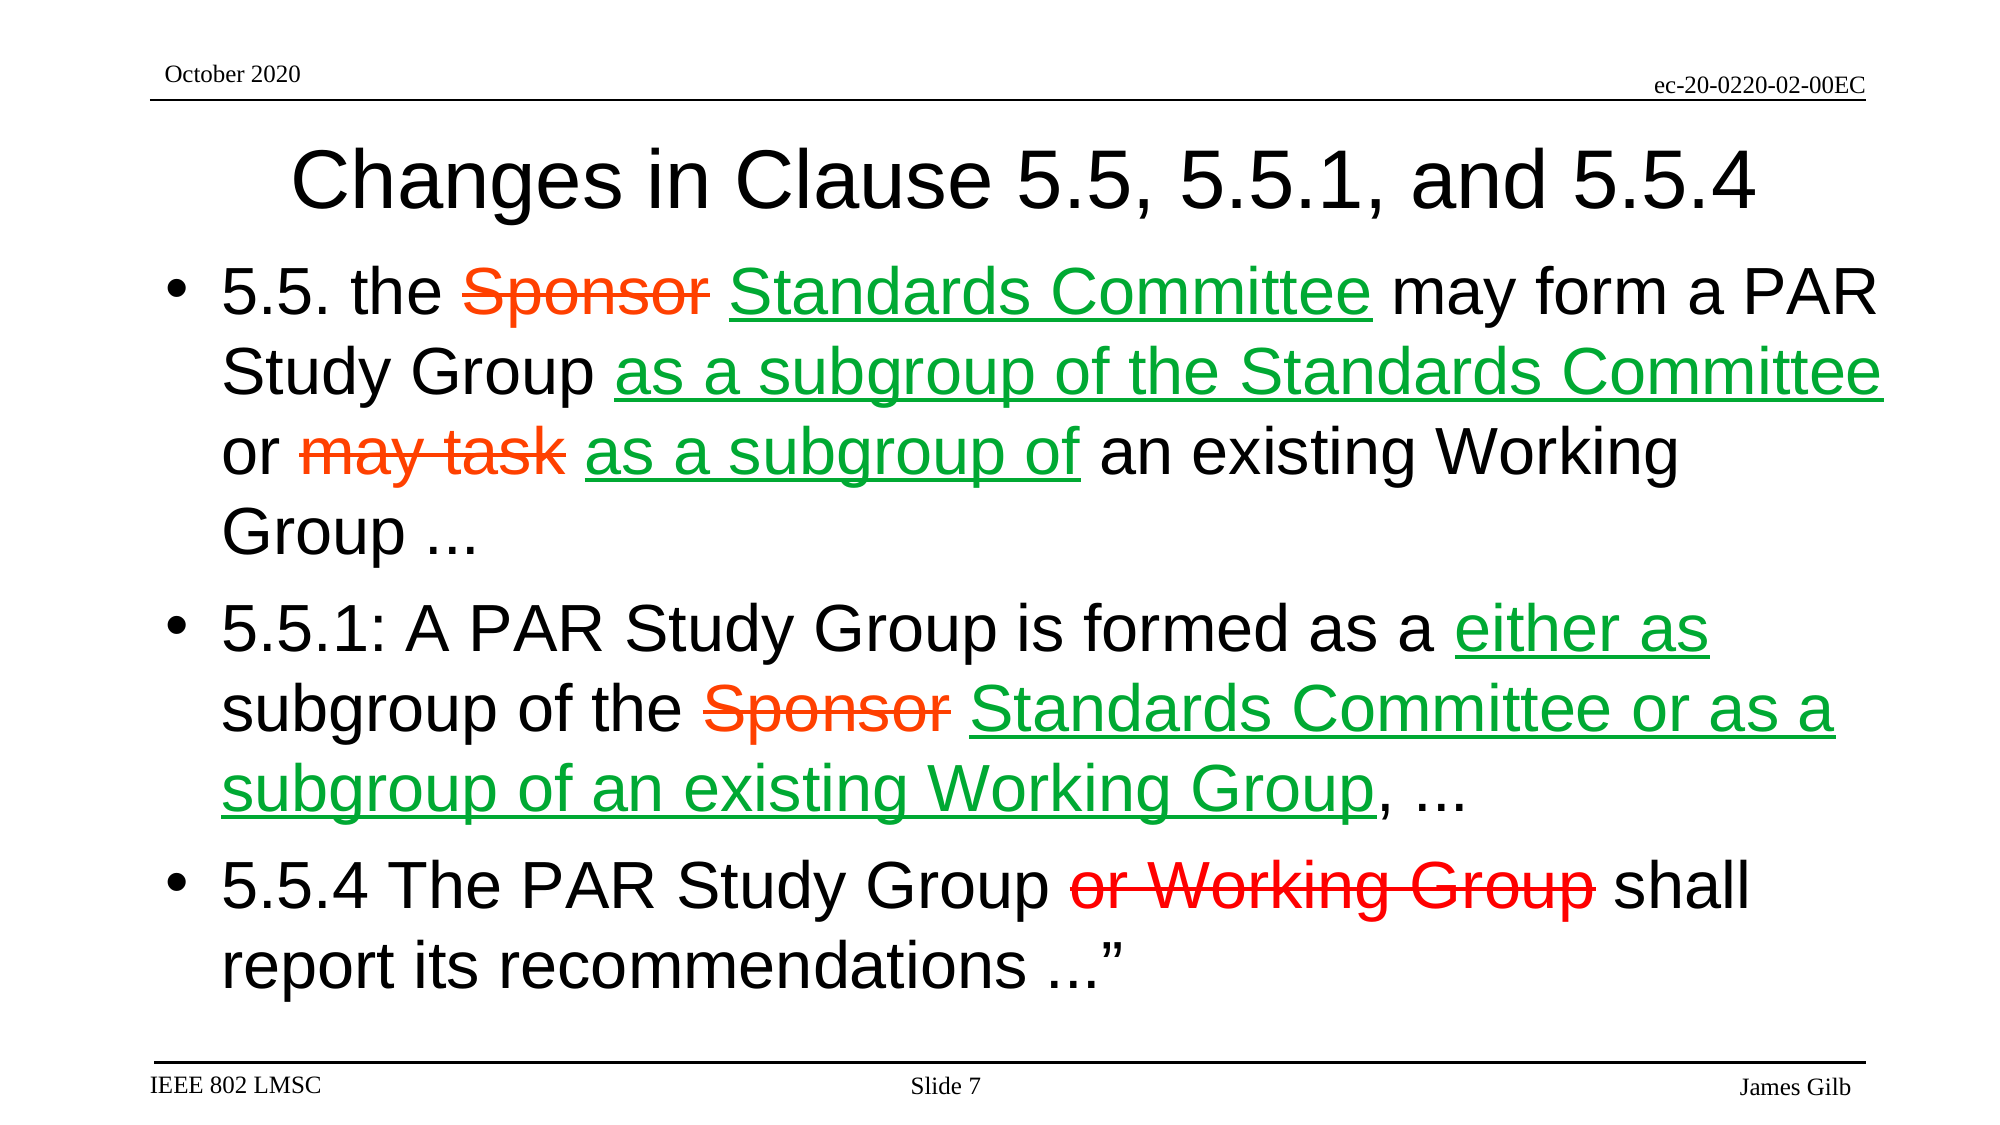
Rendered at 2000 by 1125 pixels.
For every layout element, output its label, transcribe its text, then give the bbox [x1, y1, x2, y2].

title Changes in Clause 5.5, 5.5.1, and 5.5.4 [150, 112, 1900, 238]
list 5.5. the Sponsor Standards Committee may form a PAR Study Group as a subgroup of the Standards Committee or may task as a subgroup of an existing Working Group ... 5.5.1: A PAR Study Group is formed as a either as subgroup of the Sponsor Standards Committee or as a subgroup of an existing Working Group, ... 5.5.4 The PAR Study Group or Working Group shall report its recommendations ...” [150, 239, 1900, 1051]
